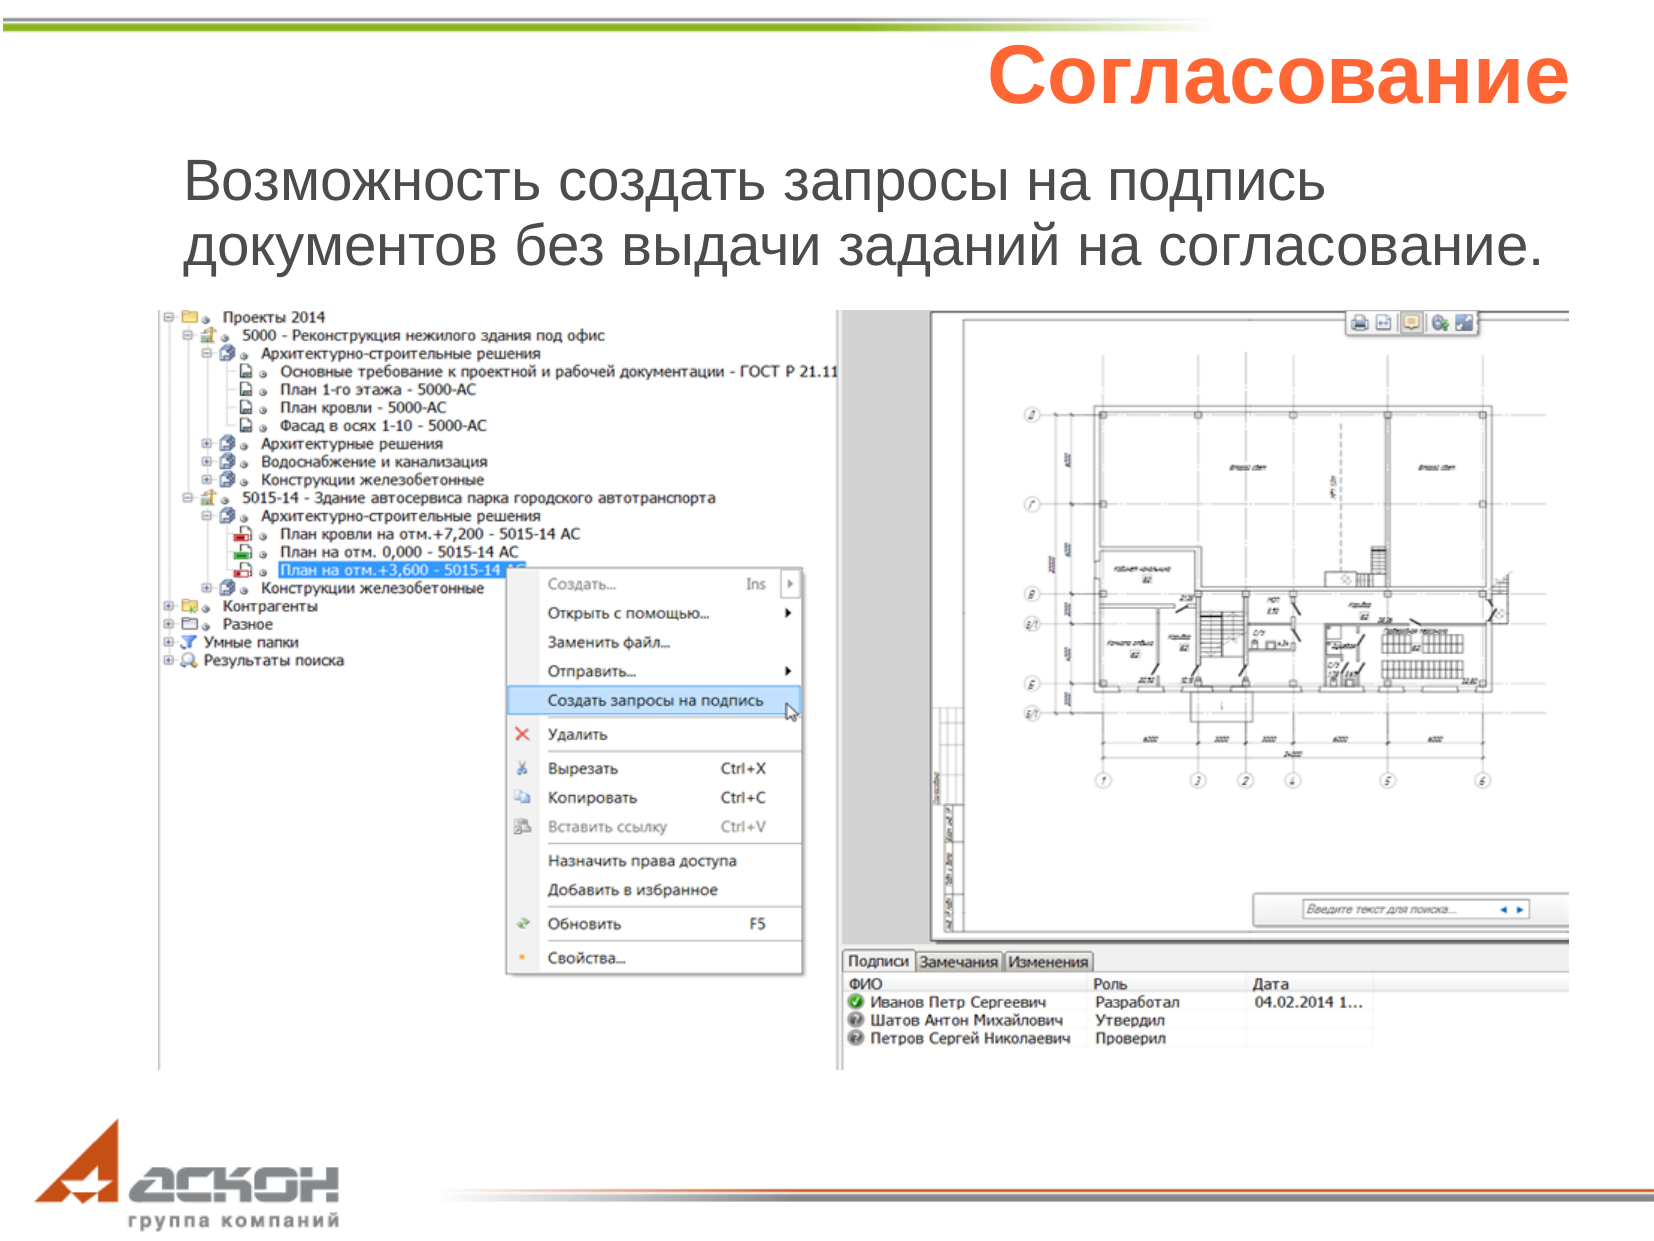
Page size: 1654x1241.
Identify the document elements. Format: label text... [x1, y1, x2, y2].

list Возможность создать запросы на подпись документов без выдачи заданий на согласование. [112, 147, 1601, 355]
picture [3, 0, 1654, 1241]
title Согласование [82, 28, 1571, 122]
